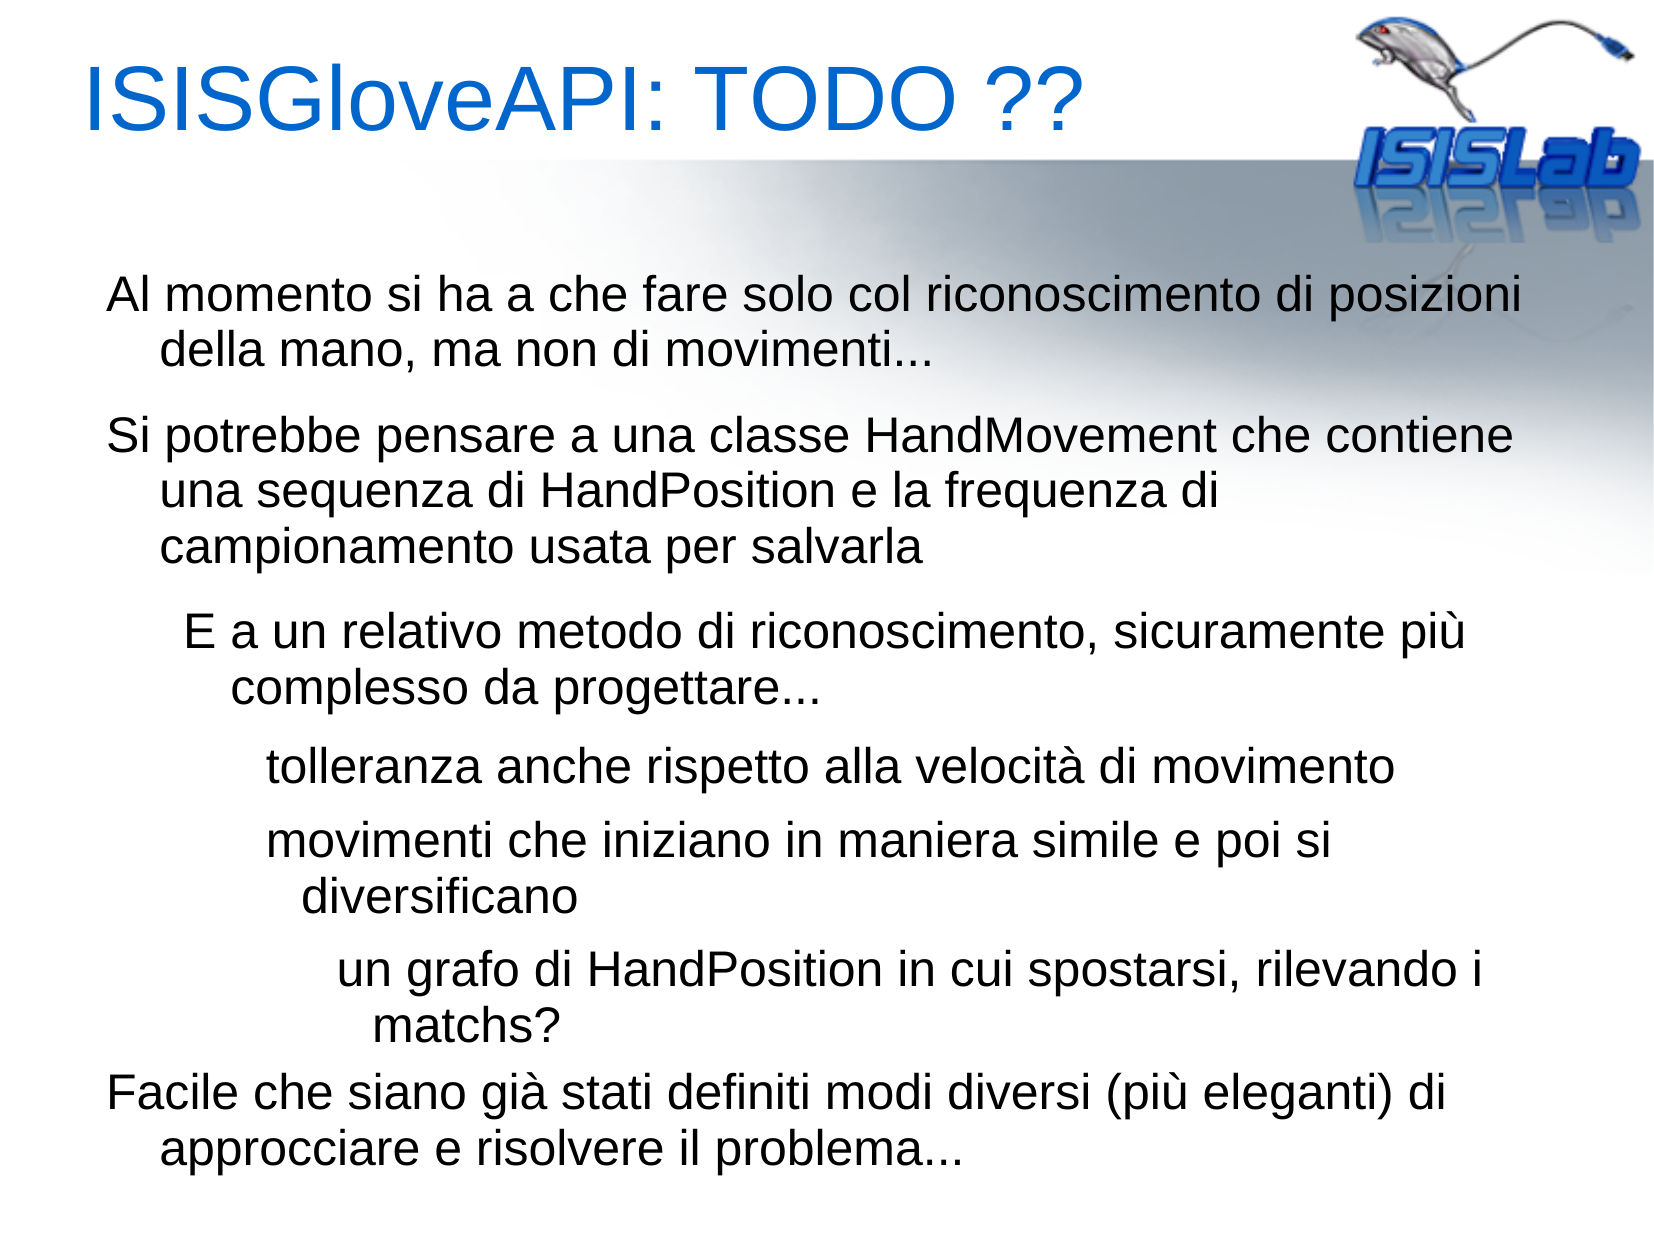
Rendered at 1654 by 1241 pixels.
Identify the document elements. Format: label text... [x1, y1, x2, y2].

title ISISGloveAPI: TODO ?? [82, 47, 1571, 150]
list Al momento si ha a che fare solo col riconoscimento di posizioni della mano, ma non di movimenti... Si potrebbe pensare a una classe HandMovement che contiene una sequenza di HandPosition e la frequenza di campionamento usata per salvarla E a un relativo metodo di riconoscimento, sicuramente più complesso da progettare... tolleranza anche rispetto alla velocità di movimento movimenti che iniziano in maniera simile e poi si diversificano un grafo di HandPosition in cui spostarsi, rilevando i matchs? Facile che siano già stati definiti modi diversi (più eleganti) di approcciare e risolvere il problema... [88, 265, 1577, 1177]
picture [0, 0, 1654, 1241]
